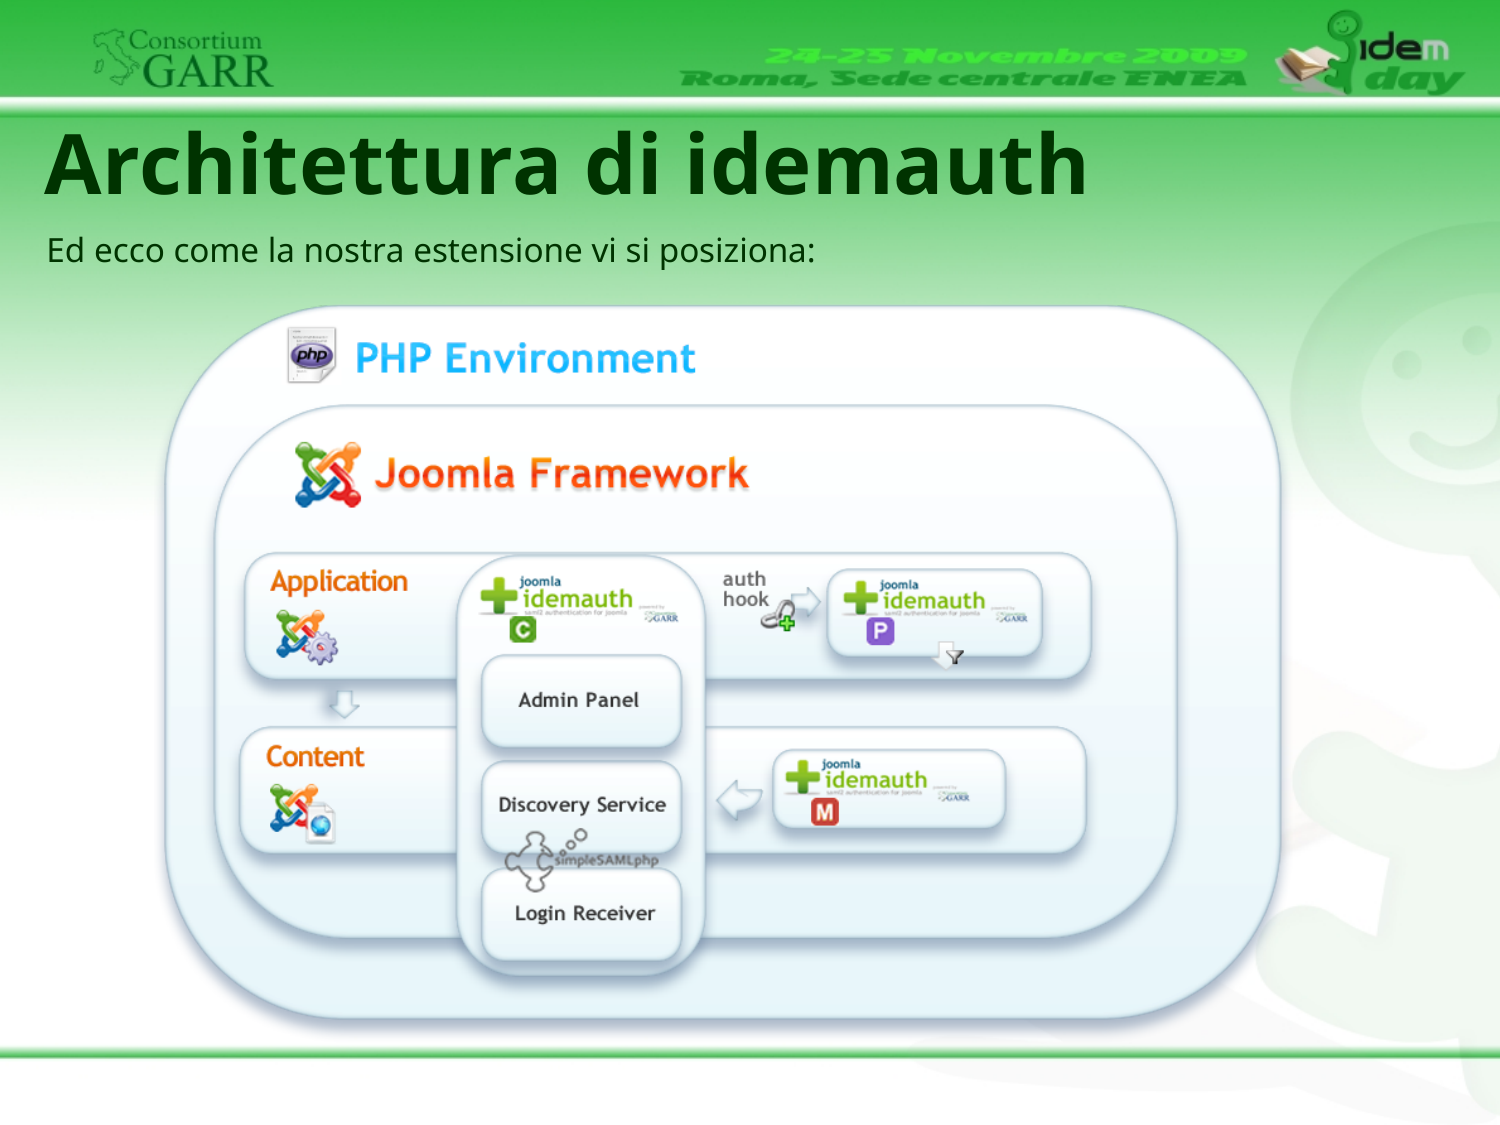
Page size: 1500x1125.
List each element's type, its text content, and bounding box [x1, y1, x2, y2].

title Architettura di idemauth [30, 67, 1351, 256]
list Ed ecco come la nostra estensione vi si posiziona: [31, 221, 1420, 397]
picture [0, 0, 1500, 1125]
